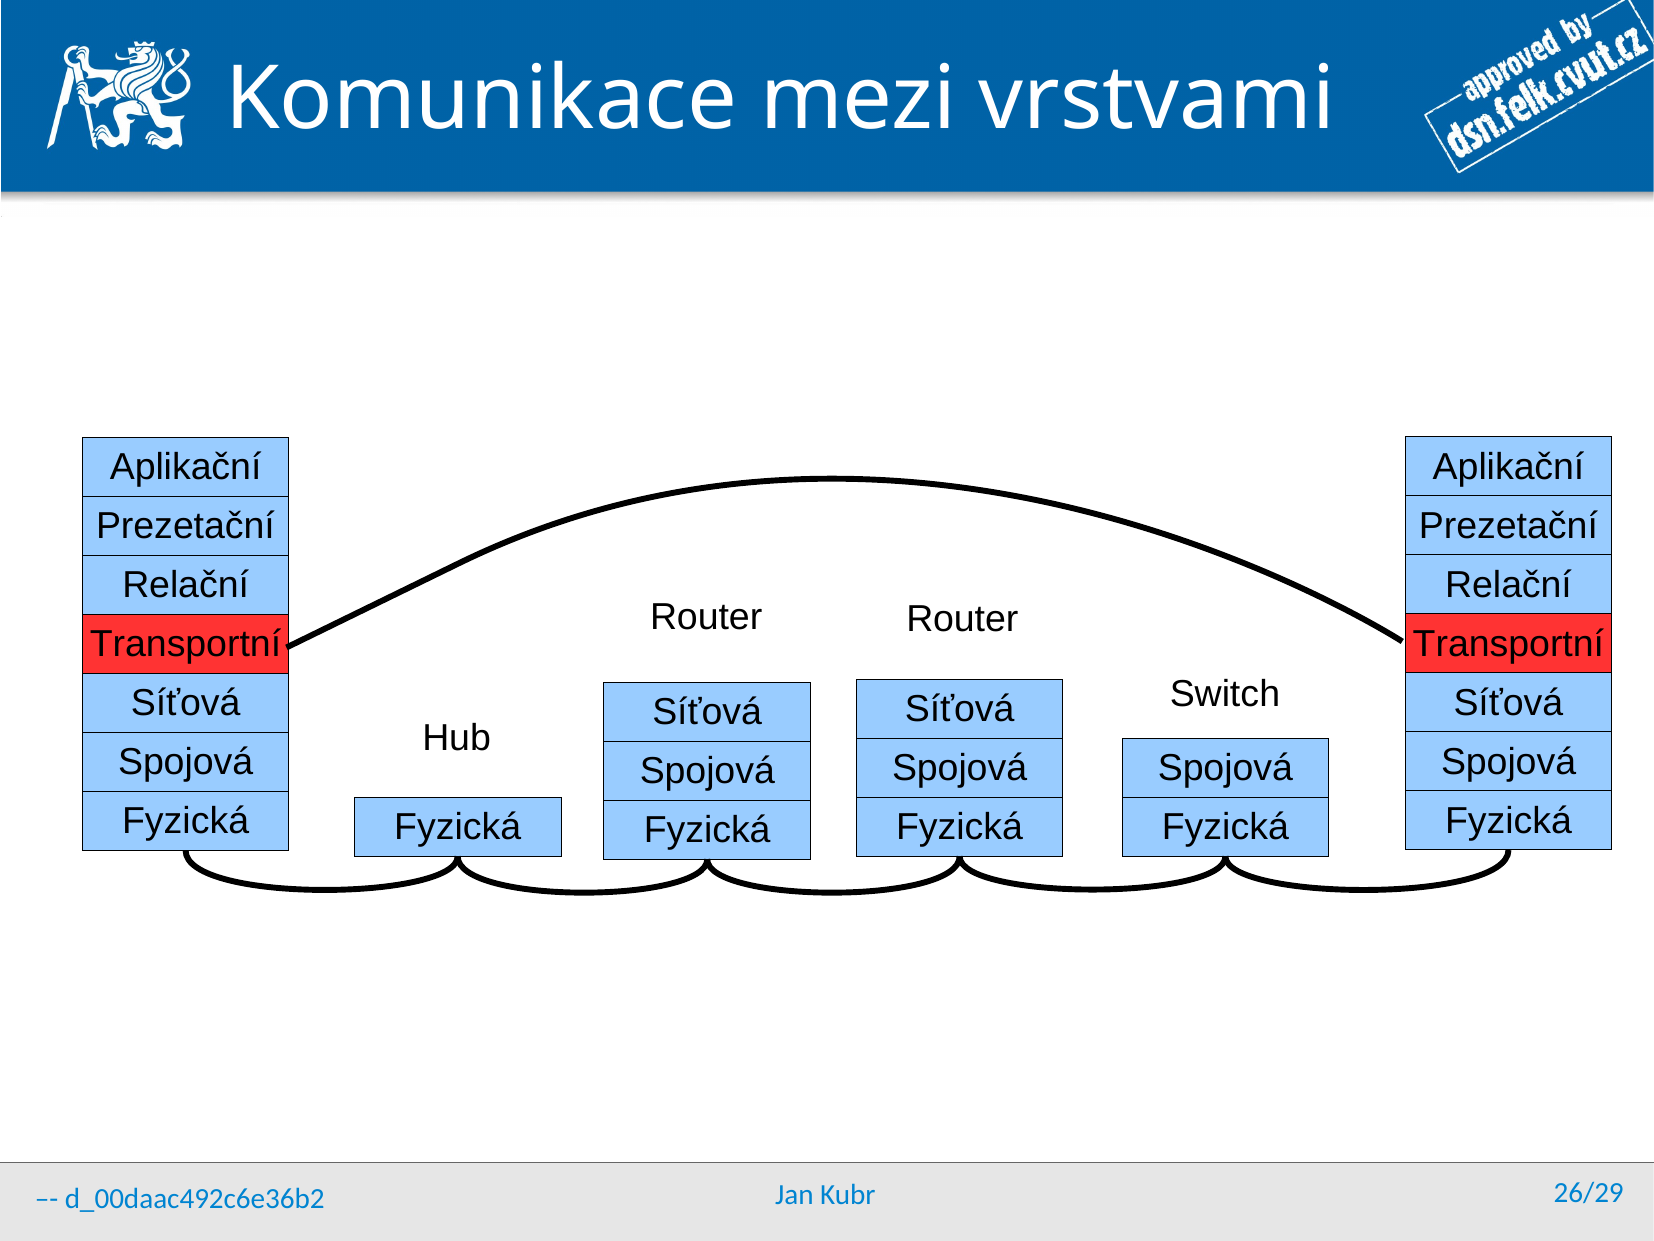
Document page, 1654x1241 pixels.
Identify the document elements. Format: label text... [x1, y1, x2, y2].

text_box Router [635, 588, 778, 646]
text_box Spojová [603, 741, 811, 800]
text_box Aplikační [1405, 436, 1612, 495]
text_box Fyzická [1122, 797, 1329, 857]
text_box Transportní [82, 614, 289, 673]
text_box Fyzická [603, 800, 811, 860]
text_box Router [891, 590, 1034, 648]
text_box Hub [407, 708, 506, 766]
text_box Síťová [856, 679, 1063, 738]
text_box Spojová [82, 732, 289, 791]
picture [1, 0, 1654, 217]
text_box Relační [82, 555, 289, 614]
text_box Síťová [1405, 672, 1612, 731]
text_box Prezetační [1405, 495, 1612, 554]
text_box Síťová [82, 673, 289, 732]
text_box Fyzická [82, 791, 289, 851]
text_box Fyzická [354, 797, 562, 857]
text_box Spojová [856, 738, 1063, 797]
text_box Relační [1405, 554, 1612, 613]
text_box Prezetační [82, 496, 289, 555]
text_box Aplikační [82, 437, 289, 496]
text_box Spojová [1405, 731, 1612, 790]
text_box Transportní [1405, 613, 1612, 672]
text_box Spojová [1122, 738, 1329, 797]
text_box Switch [1155, 664, 1296, 722]
title Komunikace mezi vrstvami [225, 0, 1426, 188]
text_box Fyzická [856, 797, 1063, 857]
text_box Fyzická [1405, 790, 1612, 850]
text_box Síťová [603, 682, 811, 741]
